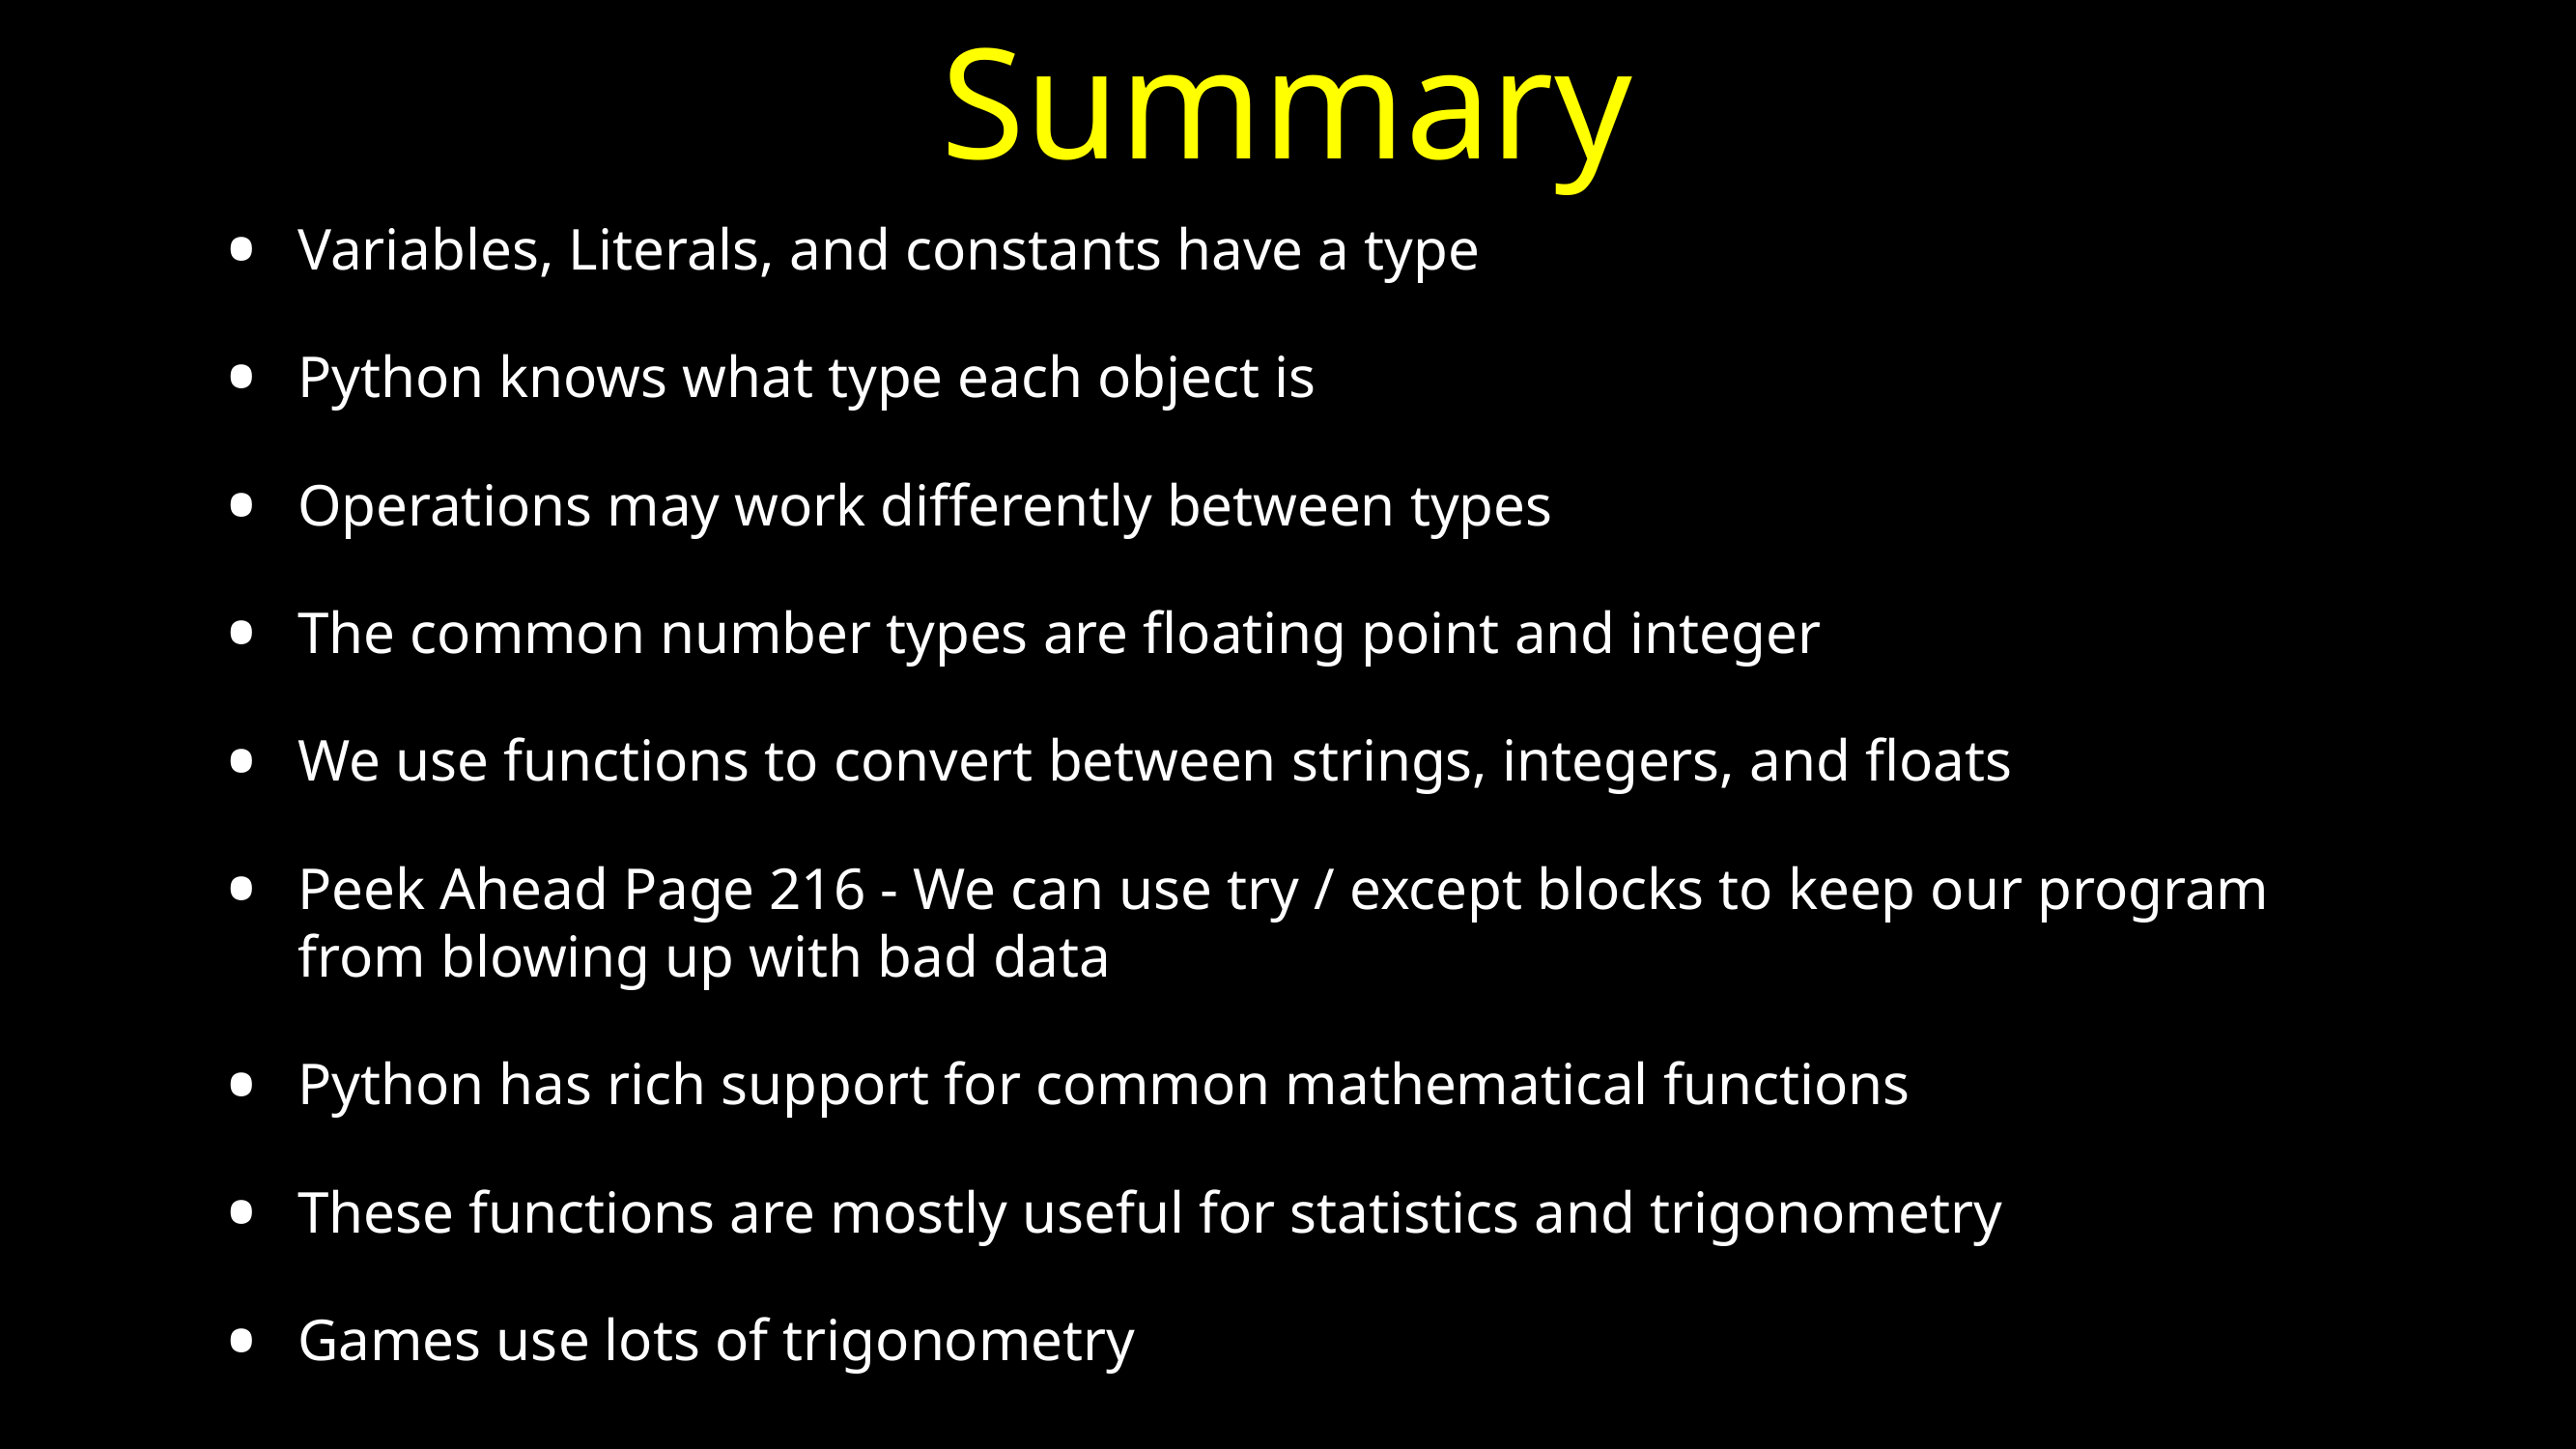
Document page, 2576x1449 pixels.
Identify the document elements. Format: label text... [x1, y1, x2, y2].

title Summary [183, 0, 2392, 207]
list Variables, Literals, and constants have a type Python knows what type each object is Operations may work differently between types The common number types are floating point and integer We use functions to convert between strings, integers, and floats Peek Ahead Page 216 - We can use try / except blocks to keep our program from blowing up with bad data Python has rich support for common mathematical functions These functions are mostly useful for statistics and trigonometry Games use lots of trigonometry [183, 207, 2392, 1378]
